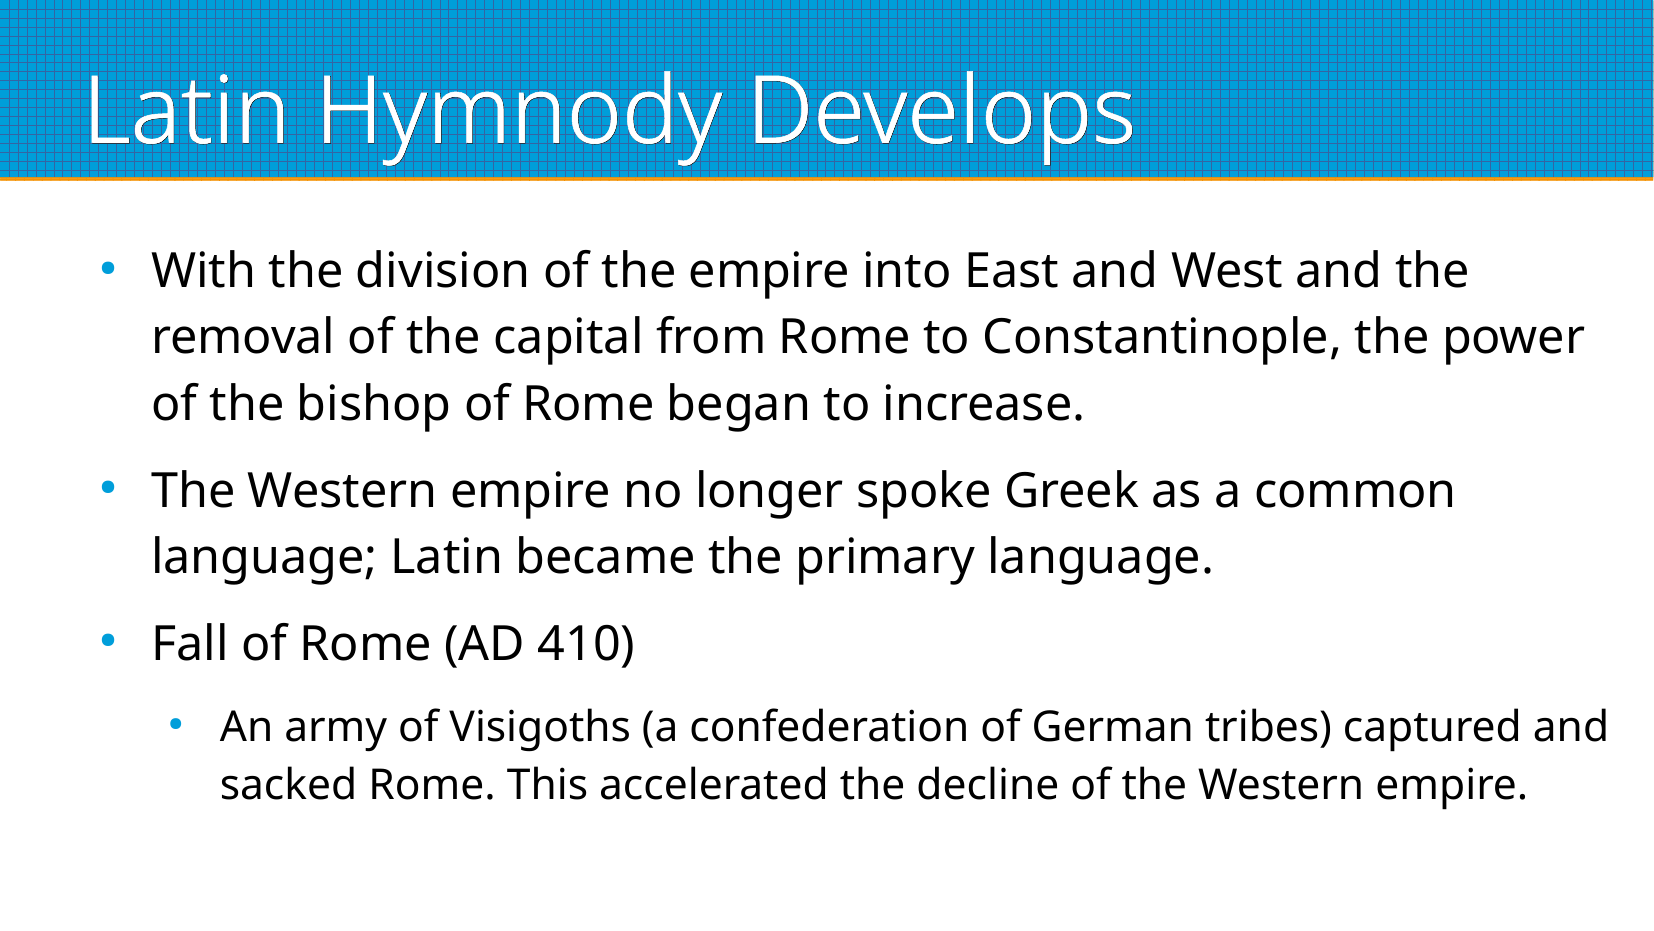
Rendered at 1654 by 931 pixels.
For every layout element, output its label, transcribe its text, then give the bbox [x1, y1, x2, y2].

title Latin Hymnody Develops [82, 14, 1571, 171]
list With the division of the empire into East and West and the removal of the capital from Rome to Constantinople, the power of the bishop of Rome began to increase. The Western empire no longer spoke Greek as a common language; Latin became the primary language. Fall of Rome (AD 410) An army of Visigoths (a confederation of German tribes) captured and sacked Rome. This accelerated the decline of the Western empire. [82, 236, 1613, 863]
